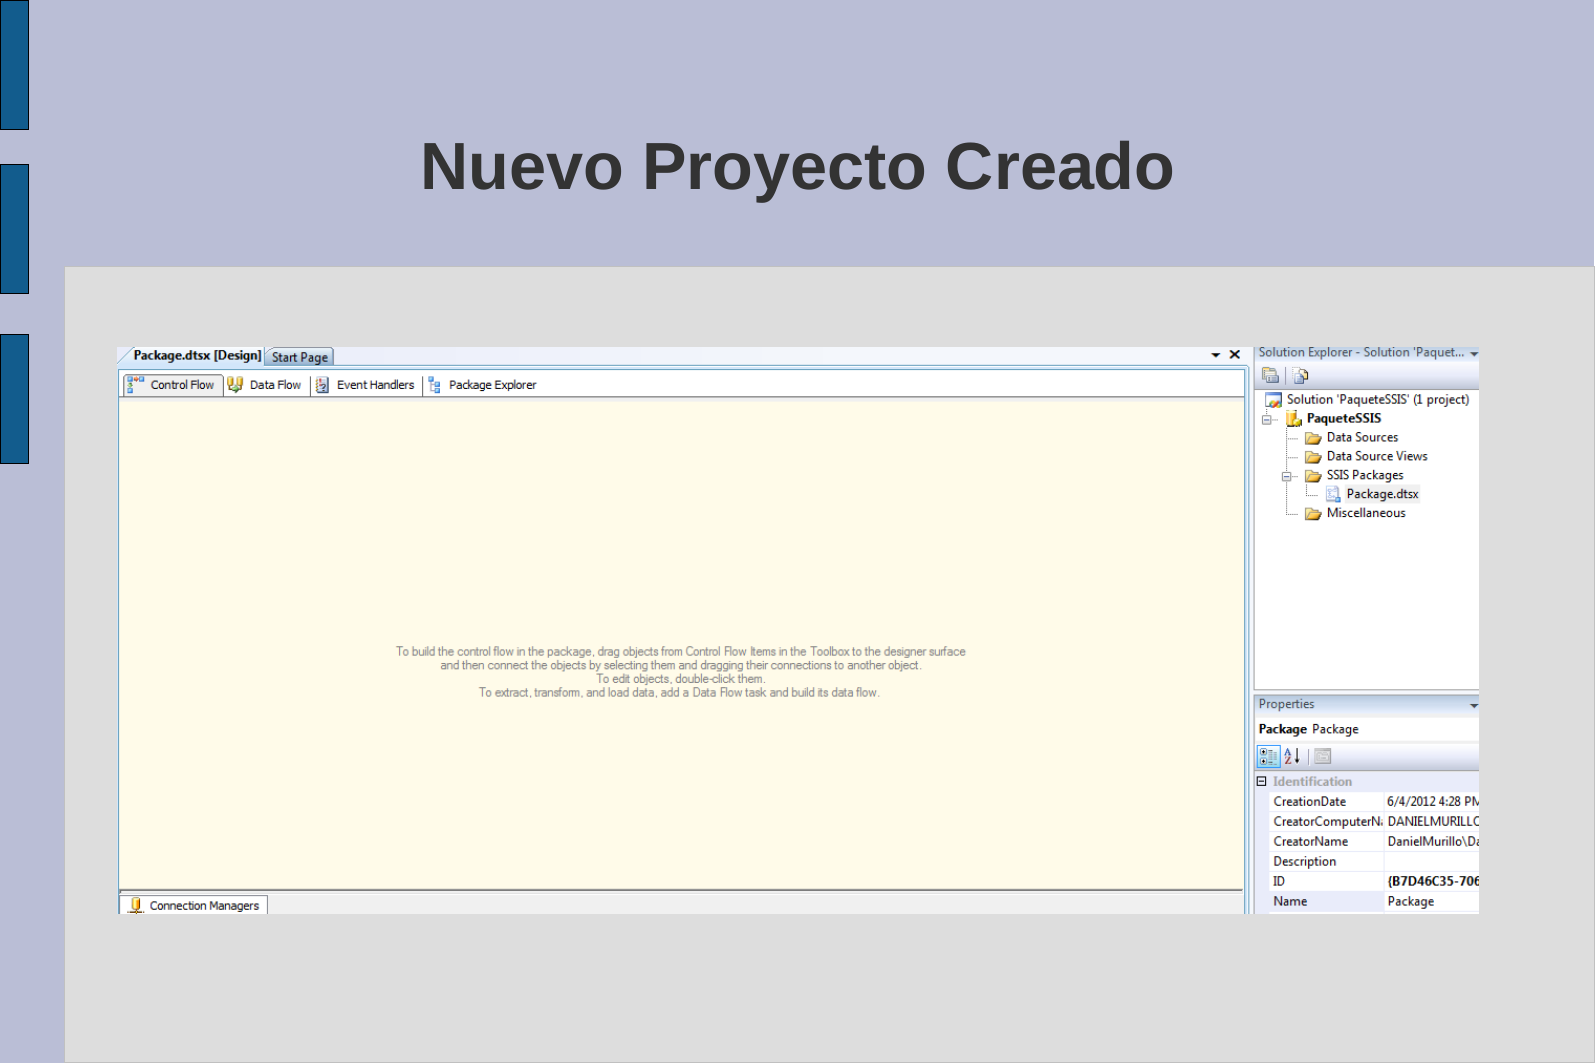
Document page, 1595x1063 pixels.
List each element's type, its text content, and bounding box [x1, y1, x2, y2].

picture [117, 347, 1479, 914]
title Nuevo Proyecto Creado [117, 78, 1479, 256]
